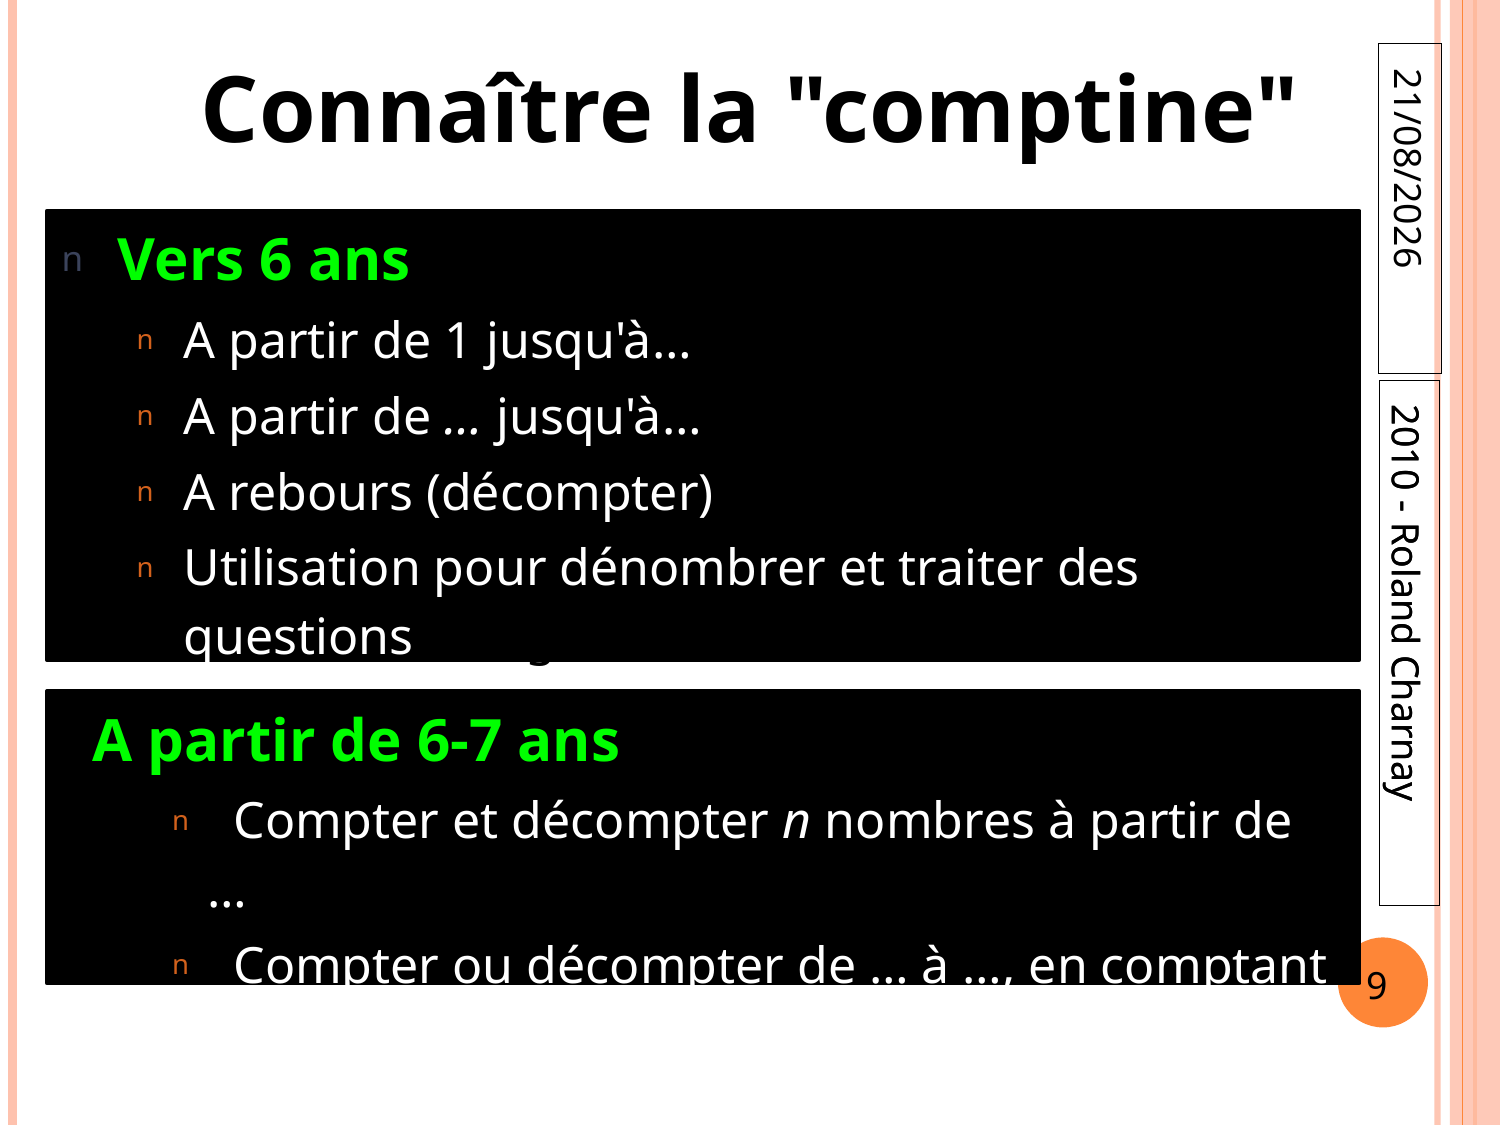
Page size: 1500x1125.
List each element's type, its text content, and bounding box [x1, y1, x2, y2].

text_box Connaître la "comptine" [112, 37, 1388, 185]
footer 2010 - Roland Charnay [1379, 380, 1440, 906]
text_box <numéro> [1351, 952, 1452, 1038]
text_box A partir de 6-7 ans Compter et décompter n nombres à partir de … Compter ou décompter de … à …, en comptant les nombres énumérés [46, 691, 1360, 984]
text_box Vers 6 ans A partir de 1 jusqu'à… A partir de … jusqu'à… A rebours (décompter) Utilisation pour dénombrer et traiter des questions d'augmentation et de diminution [46, 210, 1360, 660]
